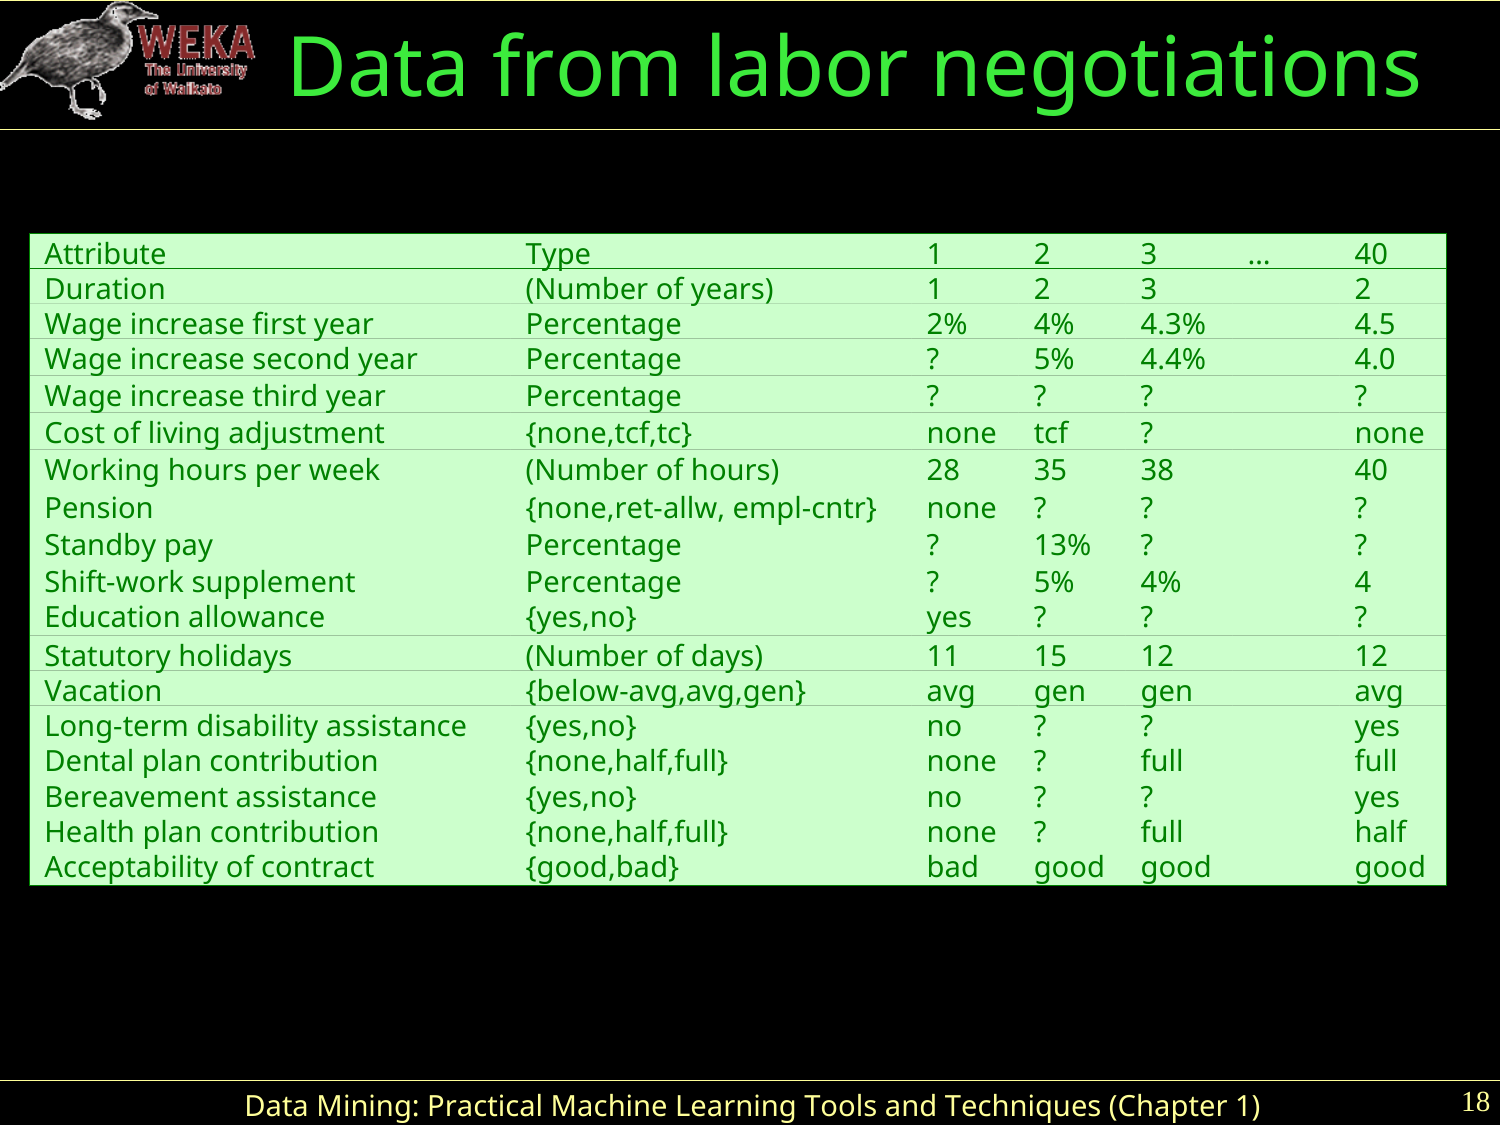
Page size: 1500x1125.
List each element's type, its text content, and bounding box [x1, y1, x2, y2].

text_box none [912, 741, 1019, 776]
text_box no [912, 776, 1019, 812]
text_box avg [1389, 687, 1398, 699]
text_box Type [510, 234, 912, 268]
text_box Education allowance [30, 597, 511, 636]
text_box (Number of hours) [510, 450, 912, 487]
text_box 4.0 [1340, 339, 1446, 376]
text_box ? [1126, 525, 1233, 562]
text_box good [1126, 847, 1233, 885]
text_box Acceptability of contract [30, 847, 511, 885]
text_box 1 [912, 234, 1019, 268]
text_box 4% [1126, 562, 1233, 597]
text_box none [912, 487, 1019, 525]
text_box Working hours per week [30, 450, 510, 487]
text_box 40 [1340, 234, 1446, 268]
title Data from labor negotiations [295, 0, 1486, 166]
text_box full [1126, 741, 1233, 776]
text_box ? [912, 562, 1019, 597]
text_box gen [1144, 687, 1153, 699]
text_box yes [1340, 706, 1446, 741]
text_box 12 [1126, 636, 1233, 671]
text_box ? [1019, 776, 1126, 812]
text_box {none,tcf,tc} [510, 413, 912, 450]
text_box (Number of days) [511, 636, 912, 671]
text_box 4% [1019, 304, 1126, 339]
text_box Bereavement assistance [30, 776, 511, 812]
text_box Duration [30, 269, 510, 304]
text_box avg [961, 687, 970, 699]
text_box 1 [912, 269, 1019, 304]
text_box Vacation [30, 671, 511, 706]
text_box ? [1019, 597, 1126, 636]
text_box ? [1340, 487, 1446, 525]
text_box yes [1340, 776, 1446, 812]
text_box Health plan contribution [30, 812, 511, 847]
text_box … [1233, 234, 1340, 268]
text_box 3 [1126, 234, 1233, 268]
text_box 12 [1340, 636, 1446, 671]
text_box Wage increase third year [30, 376, 510, 413]
text_box ? [1126, 413, 1233, 450]
text_box Dental plan contribution [30, 741, 511, 776]
text_box ? [1019, 706, 1126, 741]
text_box bad [912, 847, 1019, 885]
text_box Type [561, 250, 570, 262]
text_box 13% [1019, 525, 1126, 562]
text_box Wage increase first year [30, 304, 510, 339]
text_box Percentage [510, 376, 912, 413]
text_box 15 [1019, 636, 1126, 671]
text_box 3 [1126, 269, 1233, 304]
text_box Standby pay [30, 525, 510, 562]
text_box [1233, 269, 1340, 885]
text_box ? [1126, 487, 1233, 525]
text_box ? [1019, 376, 1126, 413]
text_box {good,bad} [511, 847, 912, 885]
text_box none [912, 413, 1019, 450]
text_box Shift-work supplement [30, 562, 510, 597]
text_box yes [912, 597, 1019, 636]
text_box none [1340, 413, 1446, 450]
text_box full [1126, 812, 1233, 847]
text_box ? [1340, 525, 1446, 562]
text_box {below-avg,avg,gen} [511, 671, 912, 706]
text_box (Number of years) [510, 269, 912, 304]
text_box 4 [1340, 562, 1446, 597]
text_box 4.5 [1340, 304, 1446, 339]
text_box Statutory holidays [30, 636, 511, 671]
text_box Long-term disability assistance [30, 706, 511, 741]
text_box 4.3% [1126, 304, 1233, 339]
text_box 28 [912, 450, 1019, 487]
text_box ? [1340, 376, 1446, 413]
text_box ? [912, 339, 1019, 376]
text_box Percentage [510, 304, 912, 339]
text_box 2 [1340, 269, 1446, 304]
text_box Percentage [510, 525, 912, 562]
text_box half [1340, 812, 1446, 847]
text_box 4.4% [1126, 339, 1233, 376]
text_box good [1019, 847, 1126, 885]
text_box Wage increase second year [30, 339, 510, 376]
text_box 11 [912, 636, 1019, 671]
text_box 5% [1019, 562, 1126, 597]
text_box {yes,no} [511, 706, 912, 741]
text_box 2 [1019, 234, 1126, 268]
text_box gen [1126, 671, 1233, 706]
text_box good [1340, 847, 1446, 885]
text_box avg [912, 671, 1019, 706]
text_box avg [1340, 671, 1446, 706]
text_box Pension [30, 487, 510, 525]
text_box {none,half,full} [511, 812, 912, 847]
text_box ? [1126, 597, 1233, 636]
text_box Percentage [510, 339, 912, 376]
text_box gen [1019, 671, 1126, 706]
text_box none [912, 812, 1019, 847]
text_box tcf [1019, 413, 1126, 450]
text_box 38 [1126, 450, 1233, 487]
text_box ? [1019, 487, 1126, 525]
text_box Percentage [510, 562, 912, 597]
text_box no [912, 706, 1019, 741]
text_box {none,half,full} [511, 741, 912, 776]
text_box 5% [1019, 339, 1126, 376]
text_box 40 [1340, 450, 1446, 487]
text_box ? [912, 376, 1019, 413]
text_box ? [1019, 741, 1126, 776]
text_box 2% [912, 304, 1019, 339]
picture [0, 1, 266, 129]
text_box ? [1126, 776, 1233, 812]
text_box {none,ret-allw, empl-cntr} [510, 487, 912, 525]
text_box ? [1126, 376, 1233, 413]
text_box Attribute [30, 234, 510, 268]
text_box {yes,no} [511, 776, 912, 812]
text_box ? [912, 525, 1019, 562]
text_box ? [1340, 597, 1446, 636]
text_box full [1340, 741, 1446, 776]
text_box 35 [1019, 450, 1126, 487]
text_box gen [1037, 687, 1046, 699]
text_box Cost of living adjustment [30, 413, 510, 450]
text_box ? [1019, 812, 1126, 847]
text_box {yes,no} [511, 597, 912, 636]
text_box 2 [1019, 269, 1126, 304]
text_box ? [1126, 706, 1233, 741]
